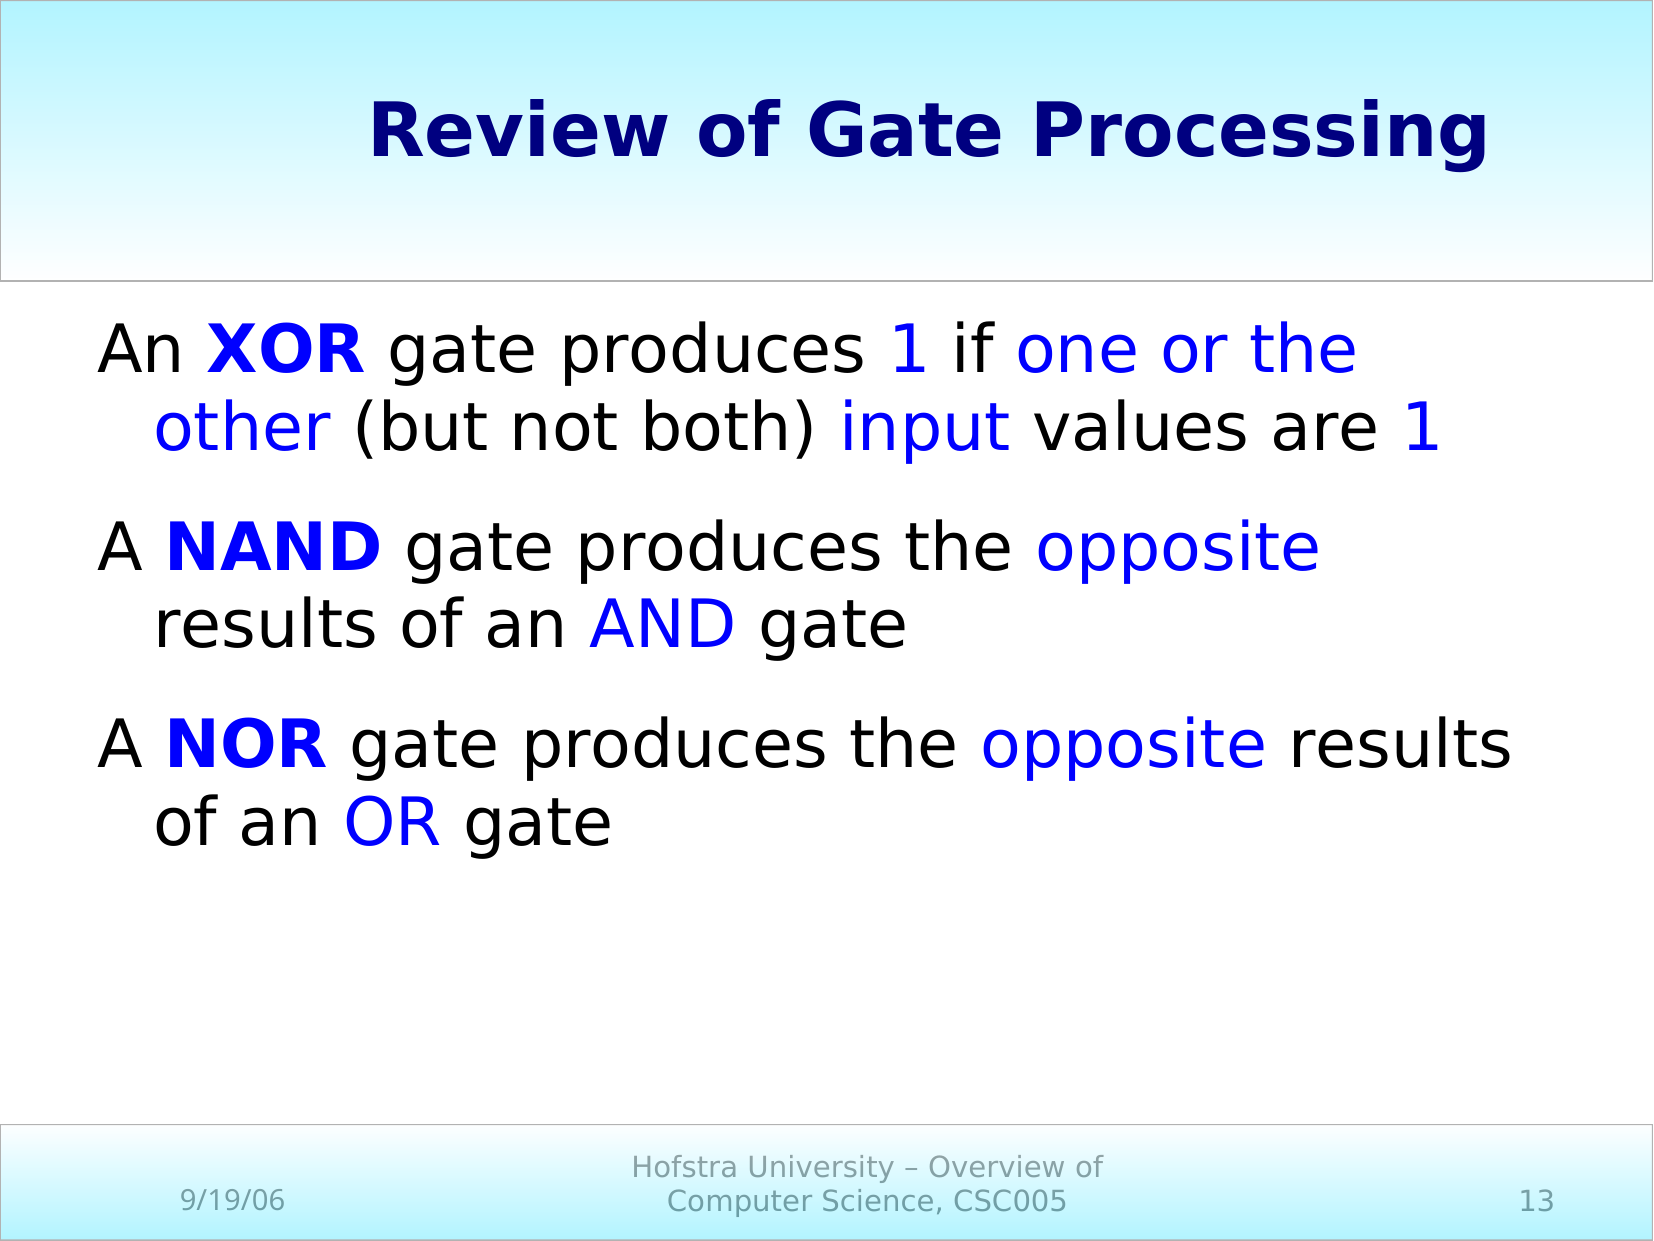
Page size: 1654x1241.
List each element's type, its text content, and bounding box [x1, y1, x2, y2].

title Review of Gate Processing [247, 27, 1612, 235]
list An XOR gate produces 1 if one or the other (but not both) input values are 1 A NAND gate produces the opposite results of an AND gate A NOR gate produces the opposite results of an OR gate [82, 303, 1571, 1131]
